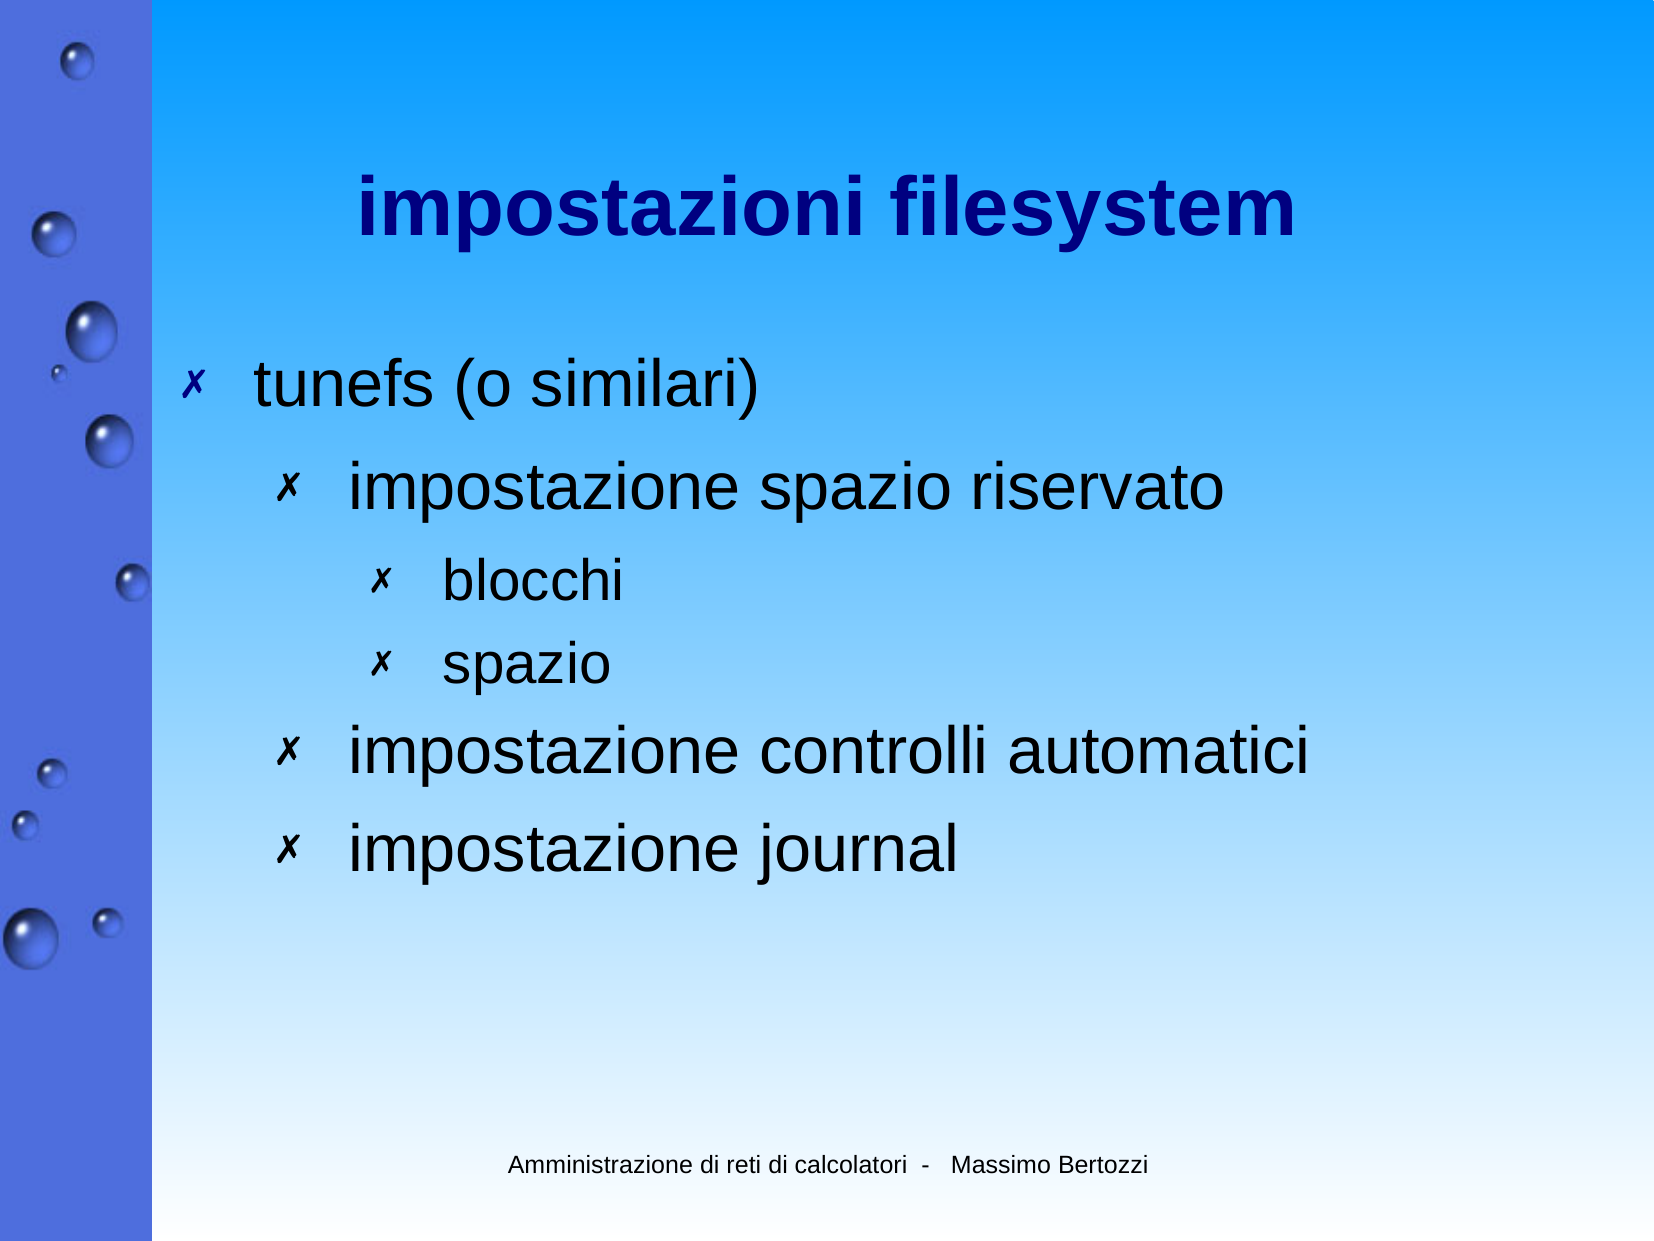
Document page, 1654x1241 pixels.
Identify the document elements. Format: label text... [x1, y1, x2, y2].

title impostazioni filesystem [121, 102, 1534, 311]
list tunefs (o similari) impostazione spazio riservato blocchi spazio impostazione controlli automatici impostazione journal [159, 346, 1572, 1128]
picture [0, 0, 152, 1241]
